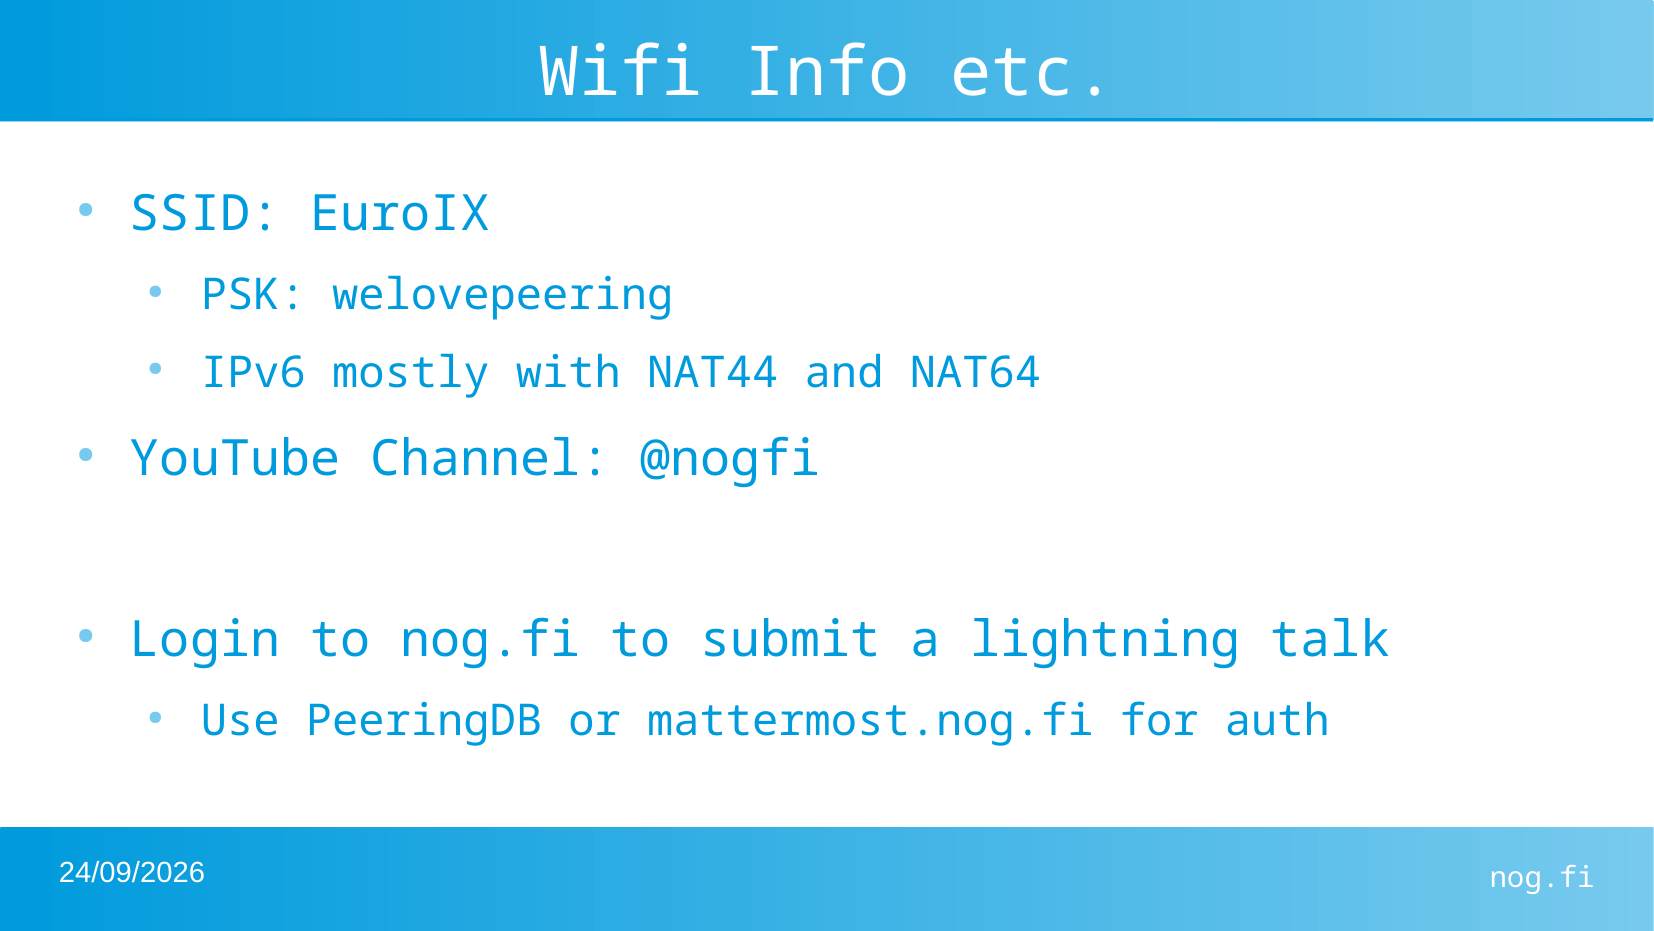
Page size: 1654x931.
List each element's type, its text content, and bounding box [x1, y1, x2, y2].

list SSID: EuroIX PSK: welovepeering IPv6 mostly with NAT44 and NAT64 YouTube Channel: @nogfi Login to nog.fi to submit a lightning talk Use PeeringDB or mattermost.nog.fi for auth [59, 177, 1595, 768]
title Wifi Info etc. [59, 26, 1595, 112]
